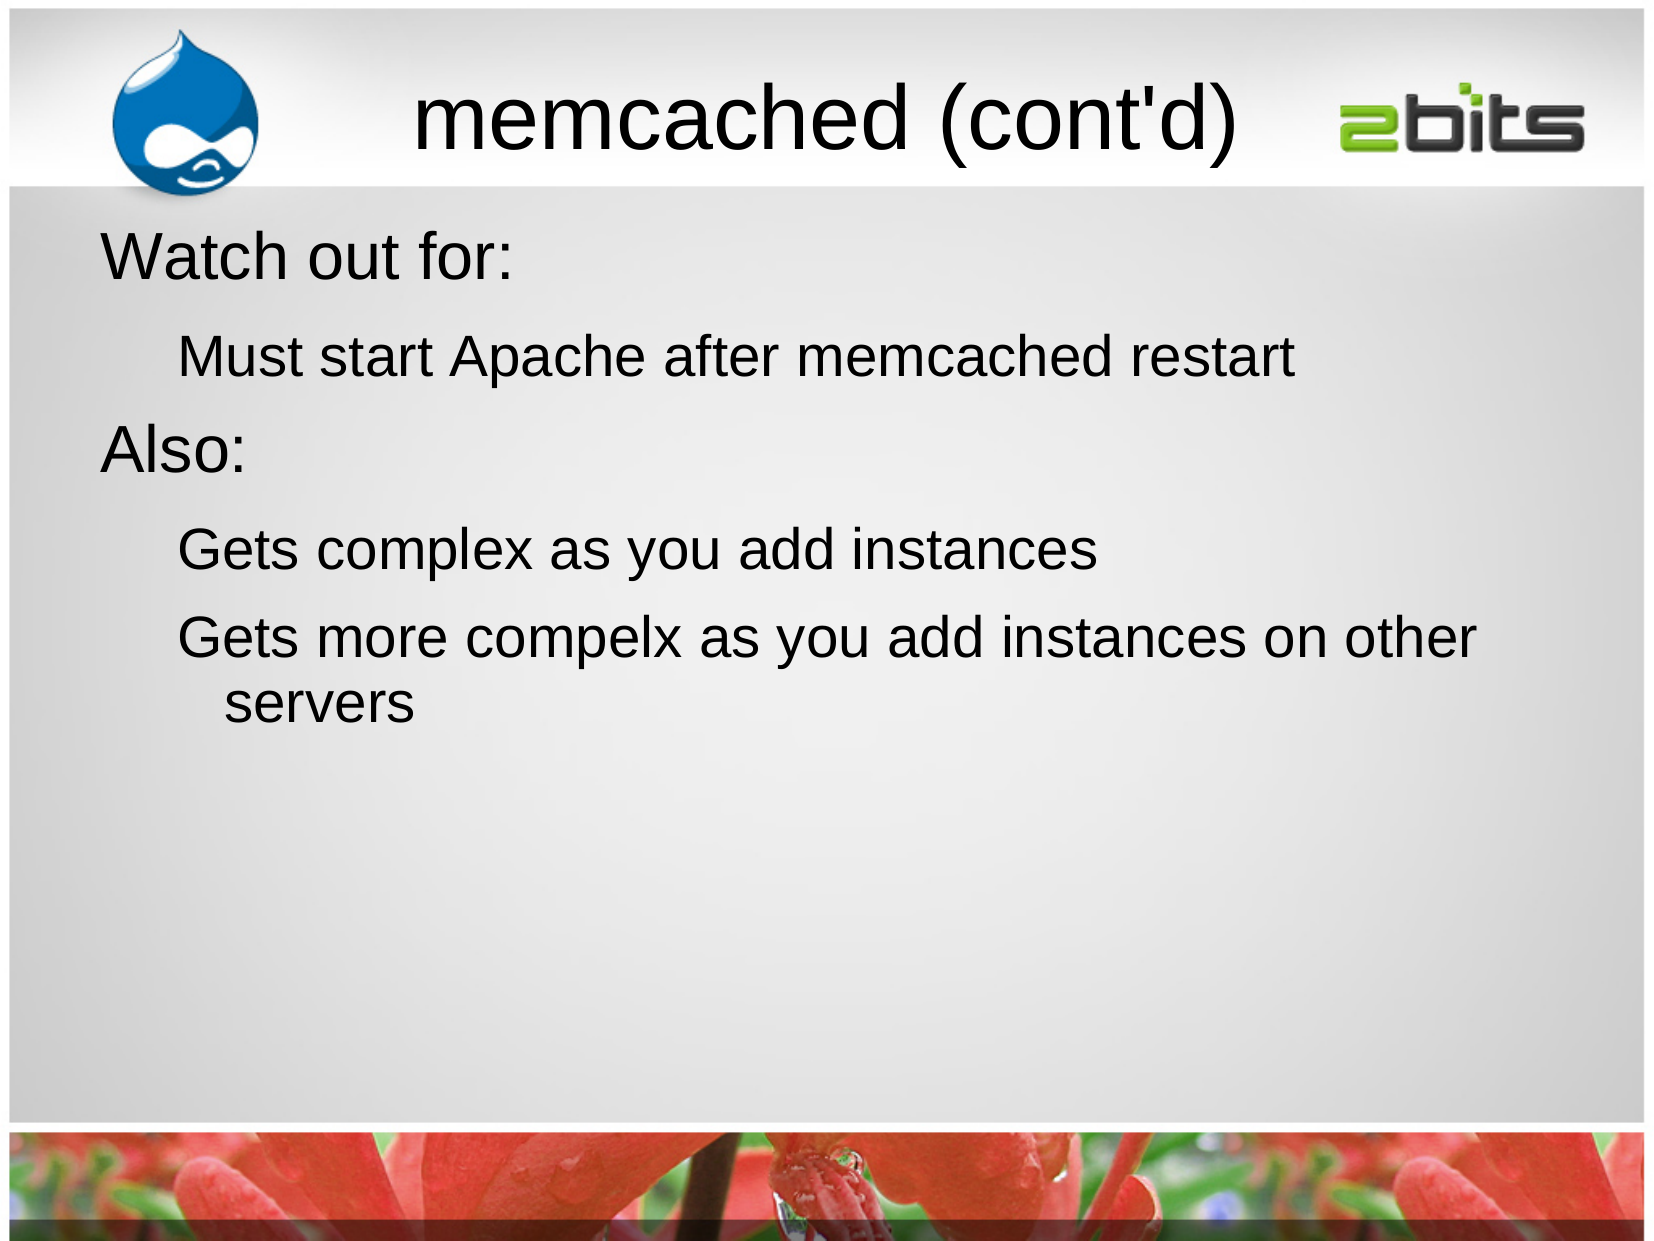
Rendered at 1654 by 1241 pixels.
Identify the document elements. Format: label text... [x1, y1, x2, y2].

picture [0, 0, 1654, 1241]
list Watch out for: Must start Apache after memcached restart Also: Gets complex as you add instances Gets more compelx as you add instances on other servers [82, 219, 1571, 1024]
title memcached (cont'd) [82, 21, 1571, 214]
